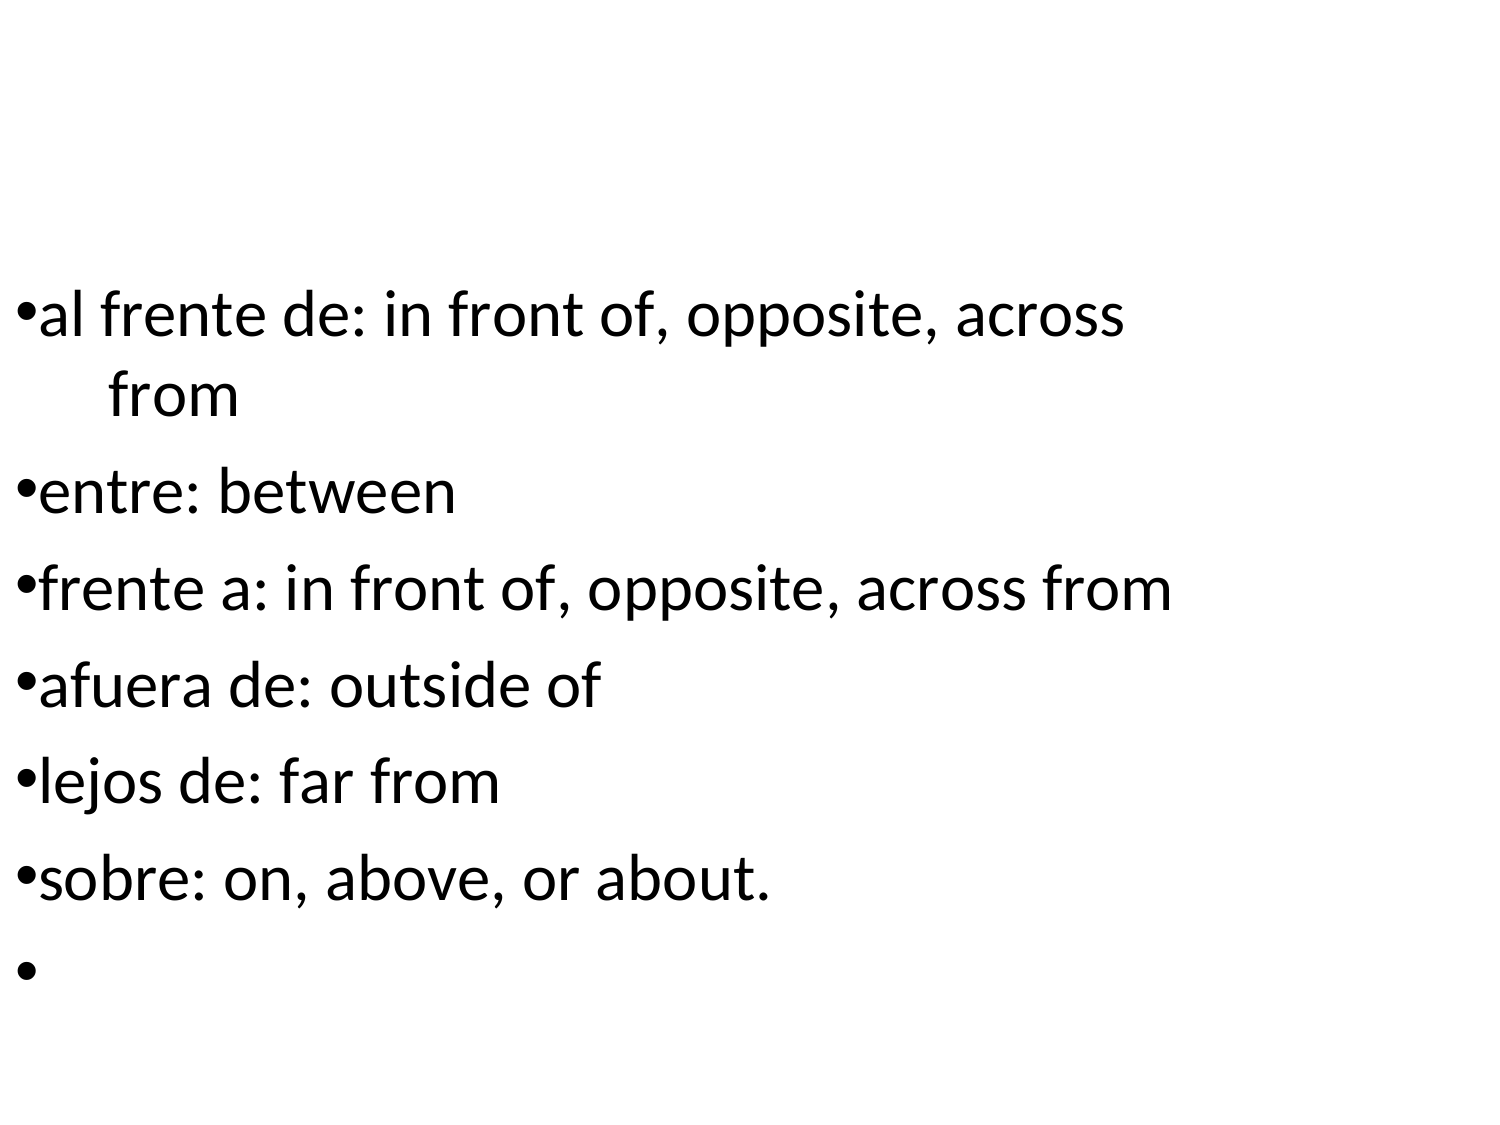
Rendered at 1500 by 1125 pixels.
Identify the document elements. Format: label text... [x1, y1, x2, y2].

list al frente de: in front of, opposite, across from entre: between frente a: in front of, opposite, across from afuera de: outside of lejos de: far from sobre: on, above, or about. [0, 262, 1351, 1125]
